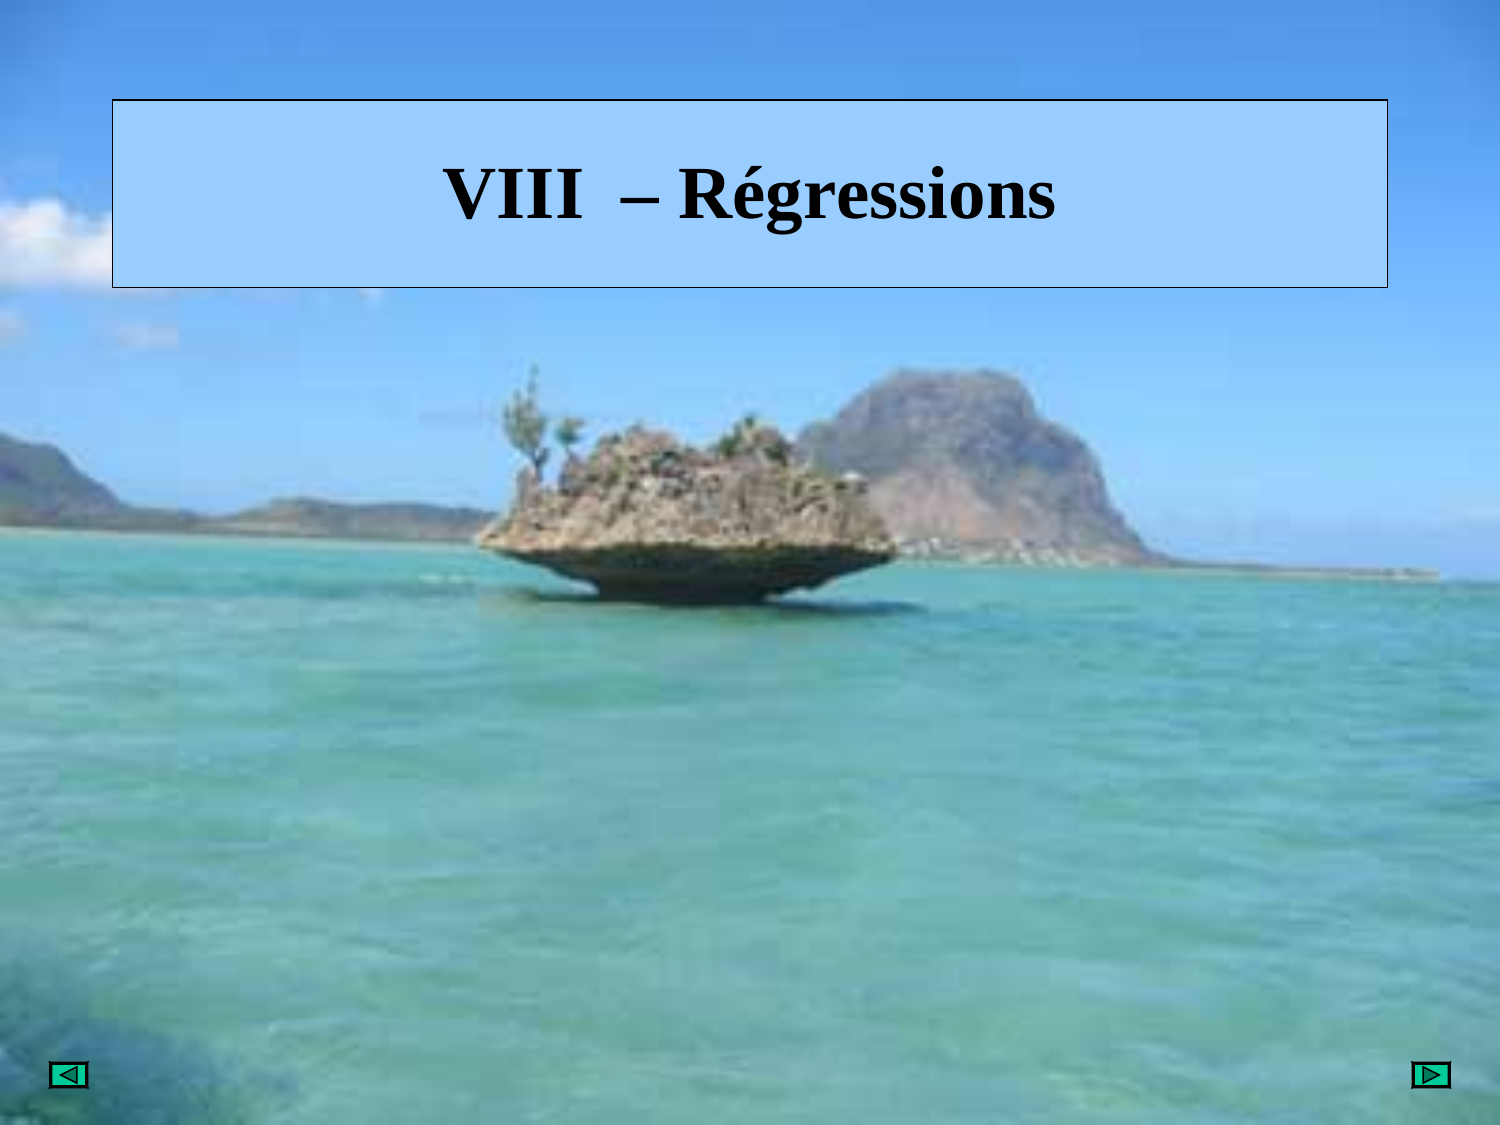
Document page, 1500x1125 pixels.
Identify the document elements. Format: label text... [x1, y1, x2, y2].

text_box [51, 1062, 88, 1088]
picture [0, 0, 1500, 1125]
text_box [1413, 1062, 1450, 1088]
title VIII – Régressions [112, 99, 1388, 288]
